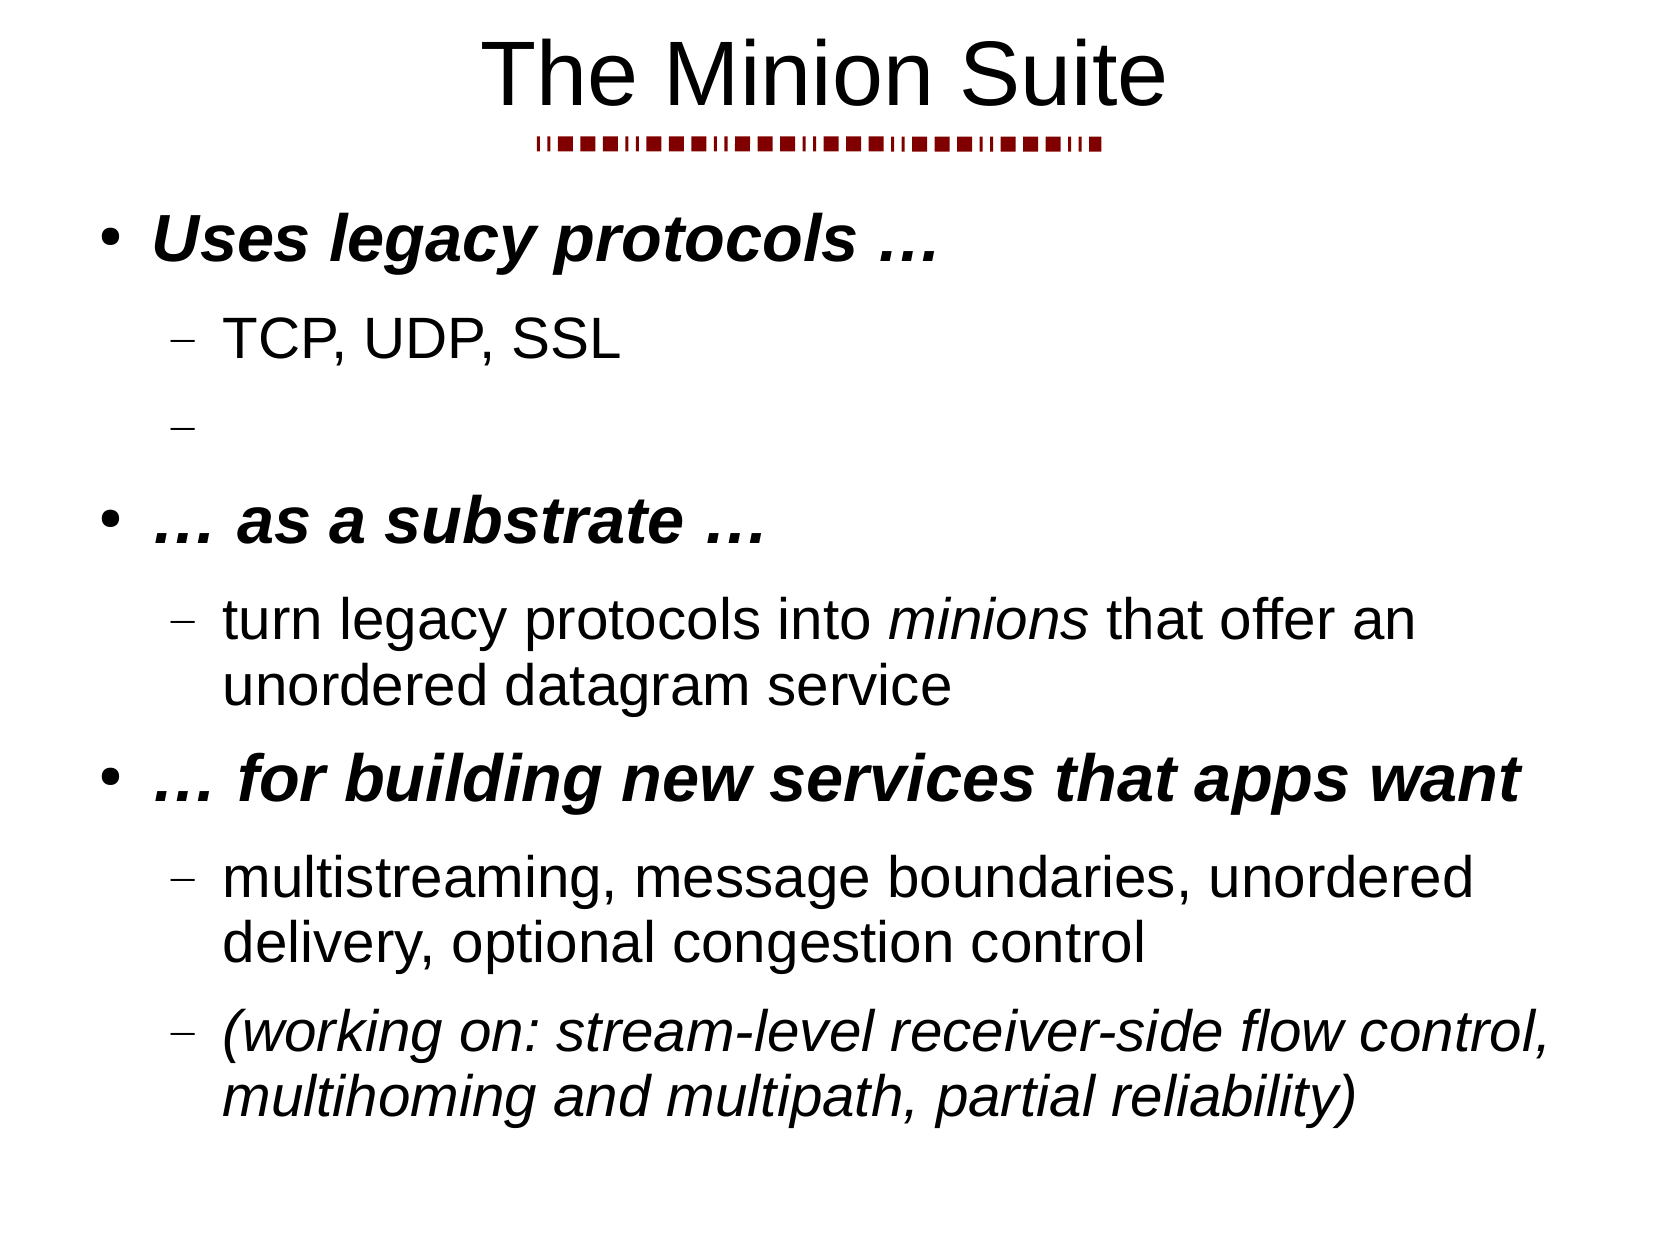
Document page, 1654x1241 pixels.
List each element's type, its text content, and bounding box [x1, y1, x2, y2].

title The Minion Suite [75, 0, 1576, 147]
list Uses legacy protocols … TCP, UDP, SSL … as a substrate … turn legacy protocols into minions that offer an unordered datagram service … for building new services that apps want multistreaming, message boundaries, unordered delivery, optional congestion control (working on: stream-level receiver-side flow control, multihoming and multipath, partial reliability) [80, 201, 1613, 1181]
